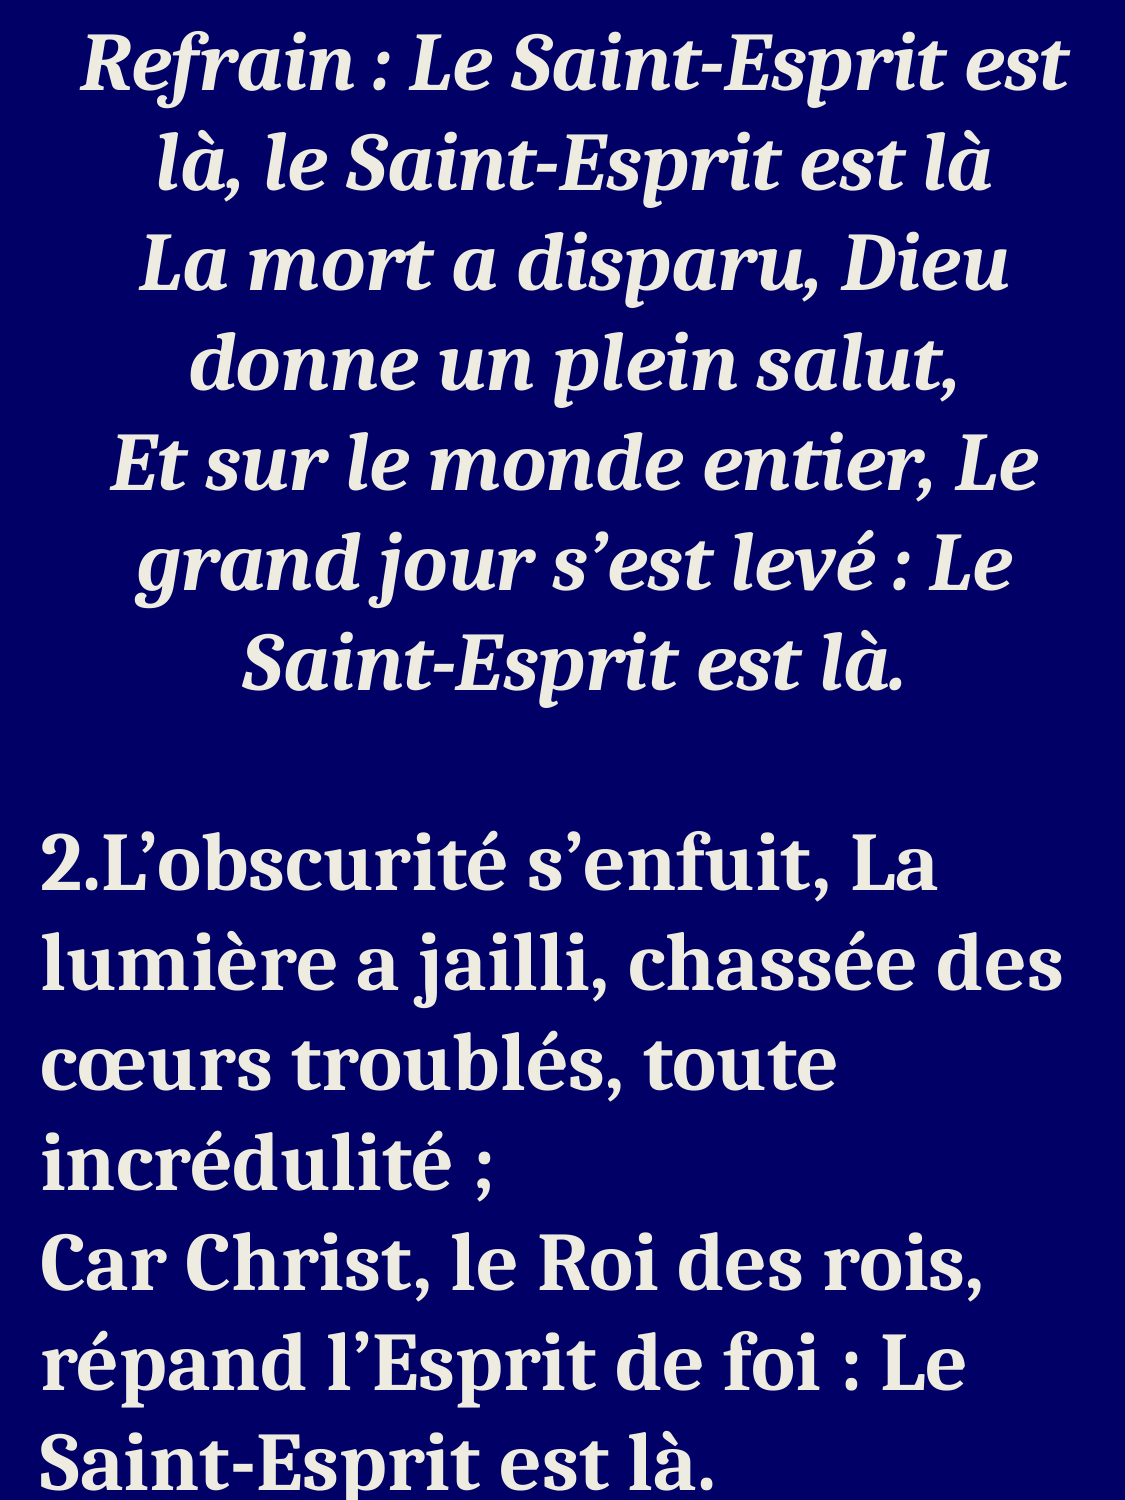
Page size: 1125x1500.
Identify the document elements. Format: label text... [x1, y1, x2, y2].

text_box Refrain : Le Saint-Esprit est là, le Saint-Esprit est là La mort a disparu, Dieu donne un plein salut, Et sur le monde entier, Le grand jour s’est levé : Le Saint-Esprit est là. 2.L’obscurité s’enfuit, La lumière a jailli, chassée des cœurs troublés, toute incrédulité ; Car Christ, le Roi des rois, répand l’Esprit de foi : Le Saint-Esprit est là. [25, 0, 1125, 1478]
